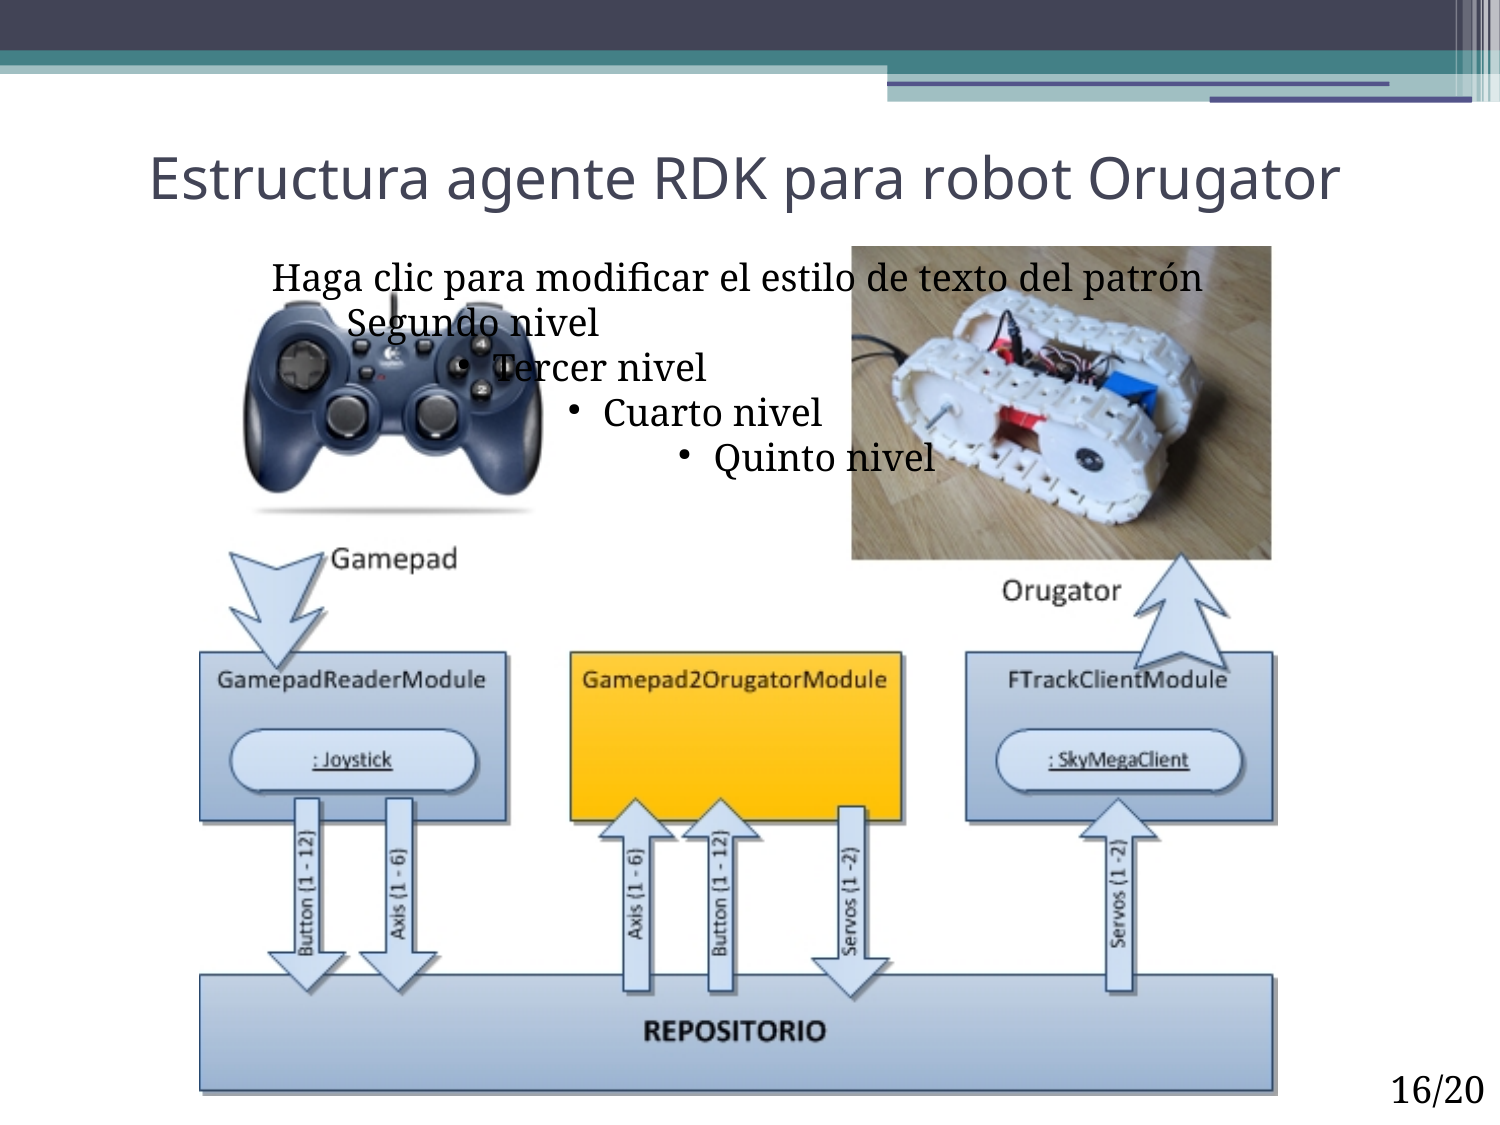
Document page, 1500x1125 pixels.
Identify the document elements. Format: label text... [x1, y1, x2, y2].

picture [199, 246, 1278, 1096]
title Estructura agente RDK para robot Orugator [70, 105, 1421, 247]
slide_number <number>/20 [1346, 1065, 1500, 1125]
